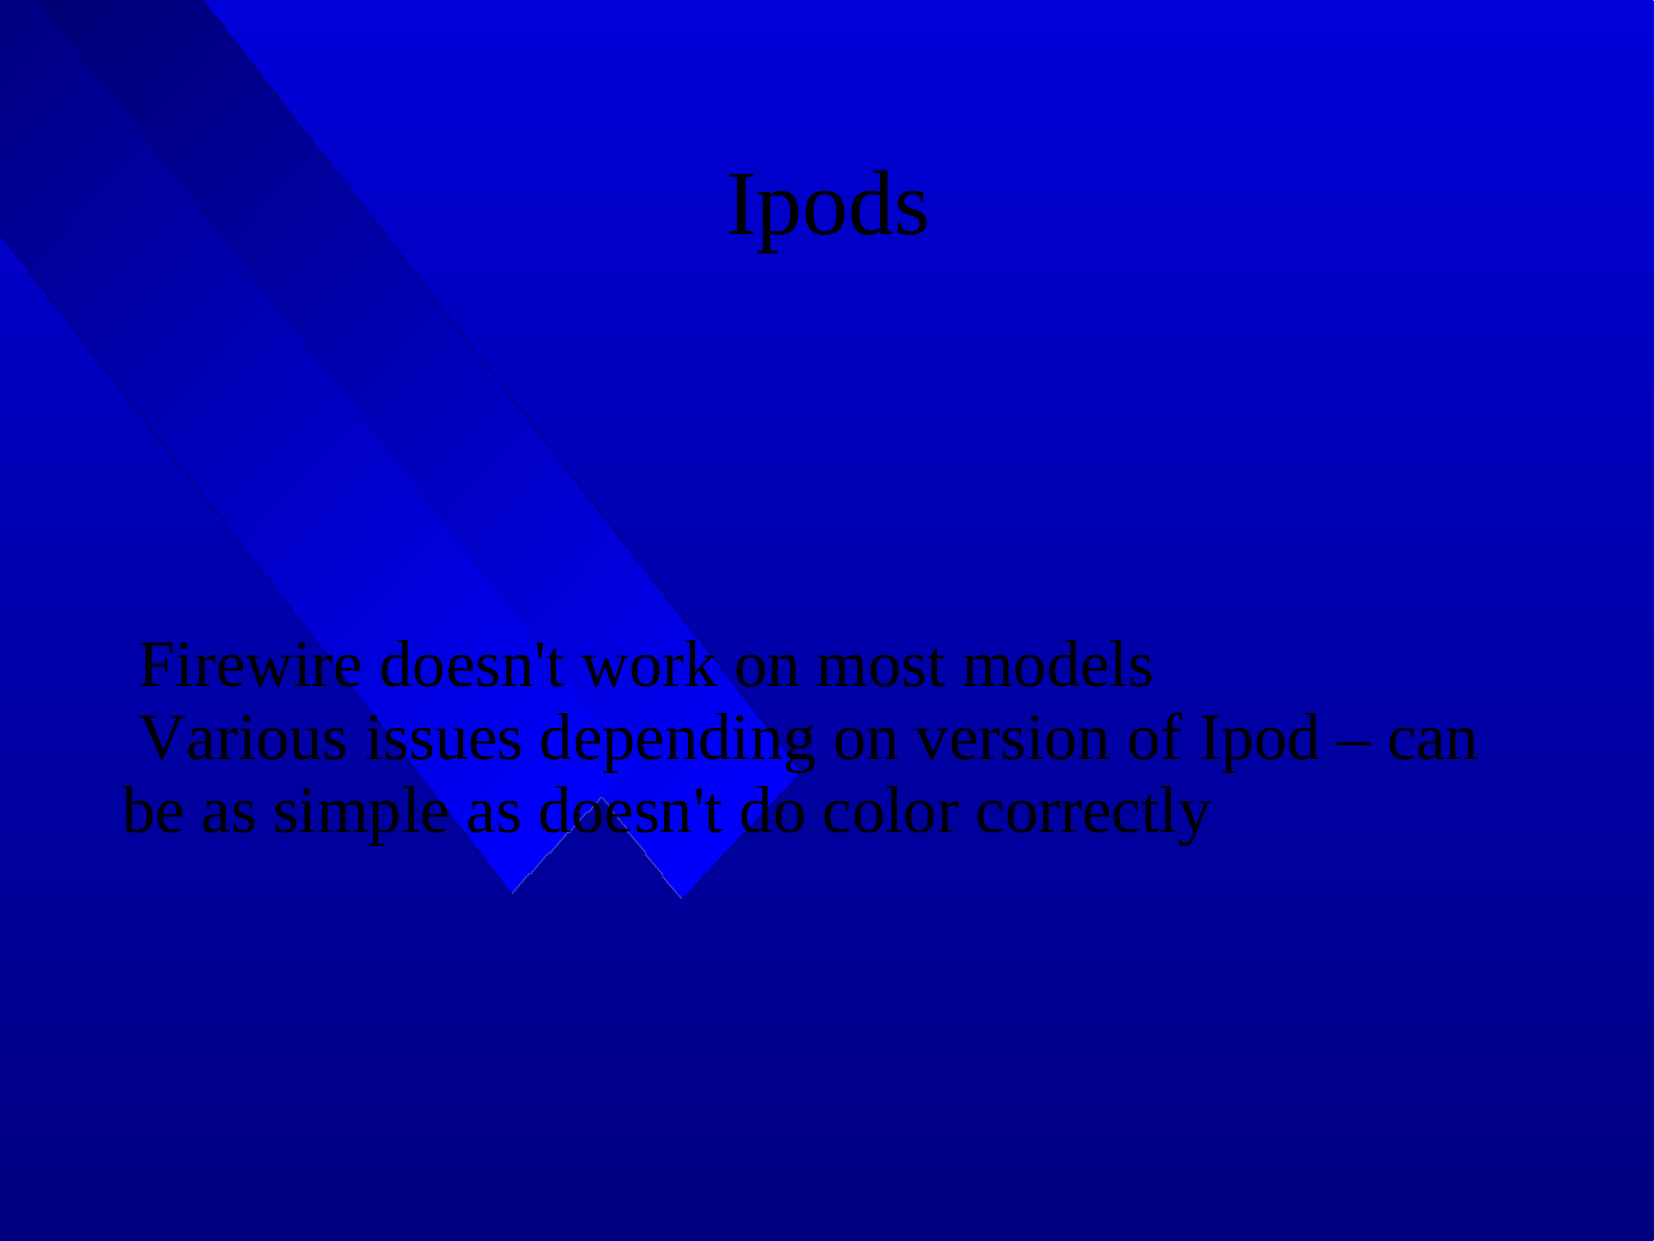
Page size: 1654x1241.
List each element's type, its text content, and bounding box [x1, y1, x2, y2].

subtitle Firewire doesn't work on most models Various issues depending on version of Ipod – can be as simple as doesn't do color correctly [122, 346, 1535, 1128]
title Ipods [122, 99, 1535, 307]
